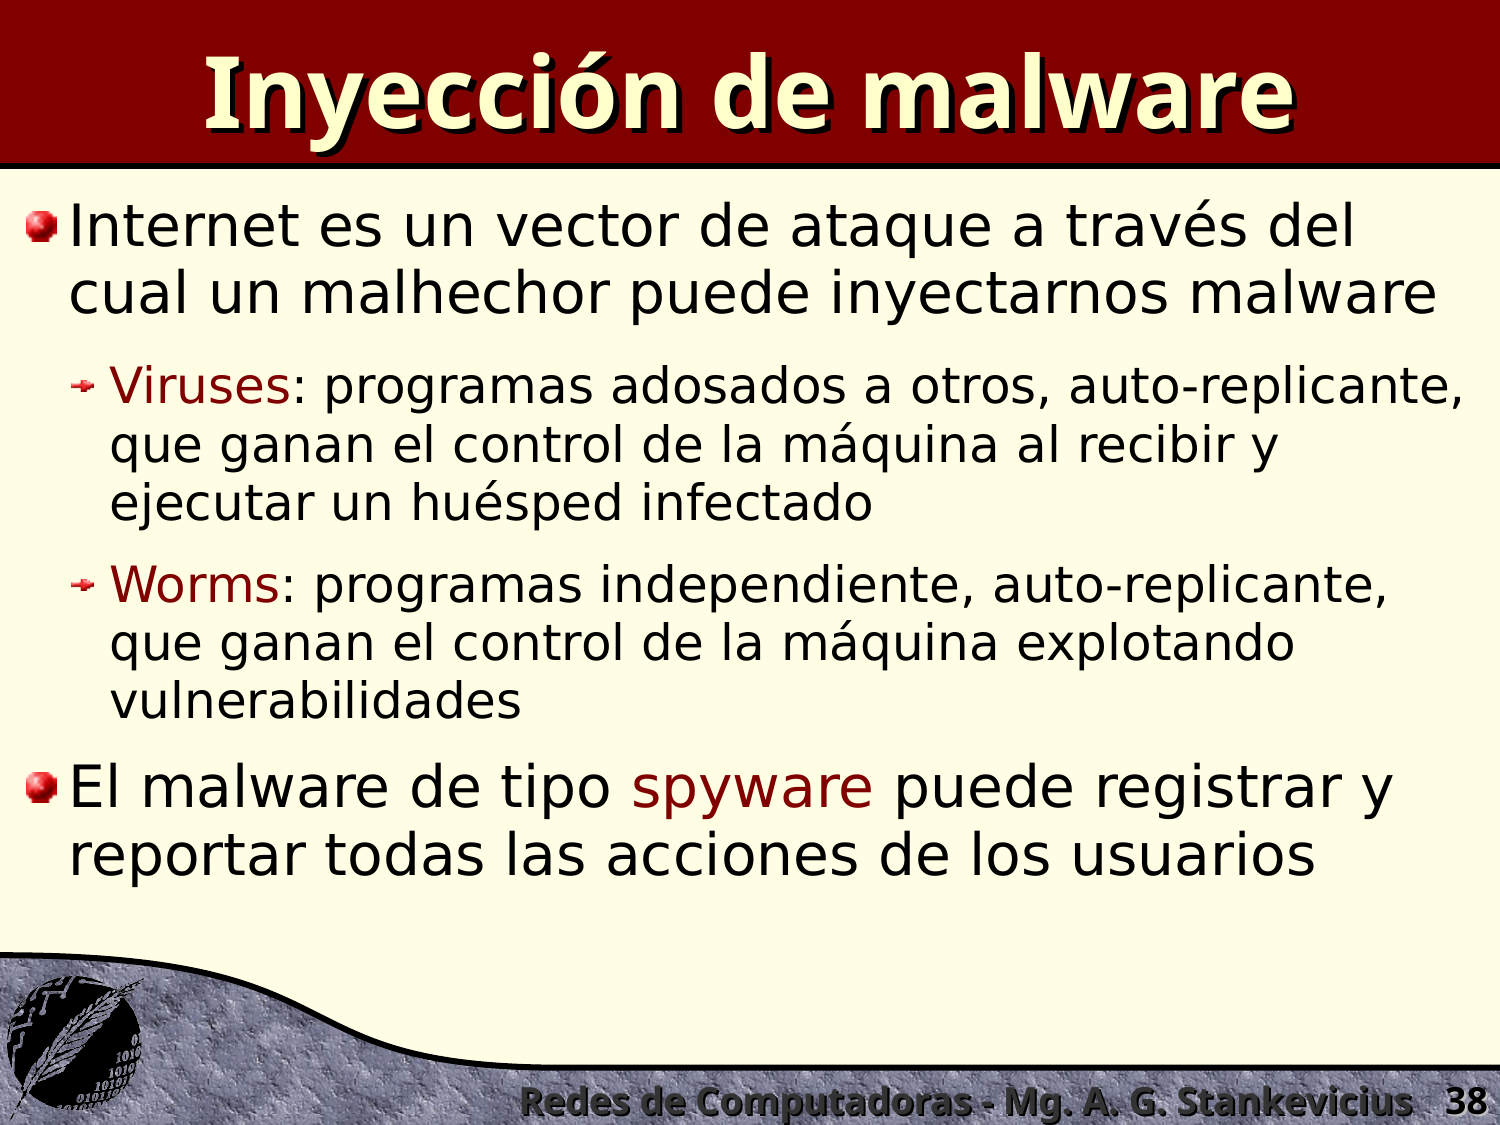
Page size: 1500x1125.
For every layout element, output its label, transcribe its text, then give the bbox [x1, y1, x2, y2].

list Internet es un vector de ataque a través del cual un malhechor puede inyectarnos malware Viruses: programas adosados a otros, auto-replicante, que ganan el control de la máquina al recibir y ejecutar un huésped infectado Worms: programas independiente, auto-replicante, que ganan el control de la máquina explotando vulnerabilidades El malware de tipo spyware puede registrar y reportar todas las acciones de los usuarios [11, 192, 1486, 890]
picture [790, 1100, 795, 1110]
title Inyección de malware [15, 5, 1485, 160]
picture [0, 959, 1500, 1125]
picture [1047, 1100, 1054, 1110]
